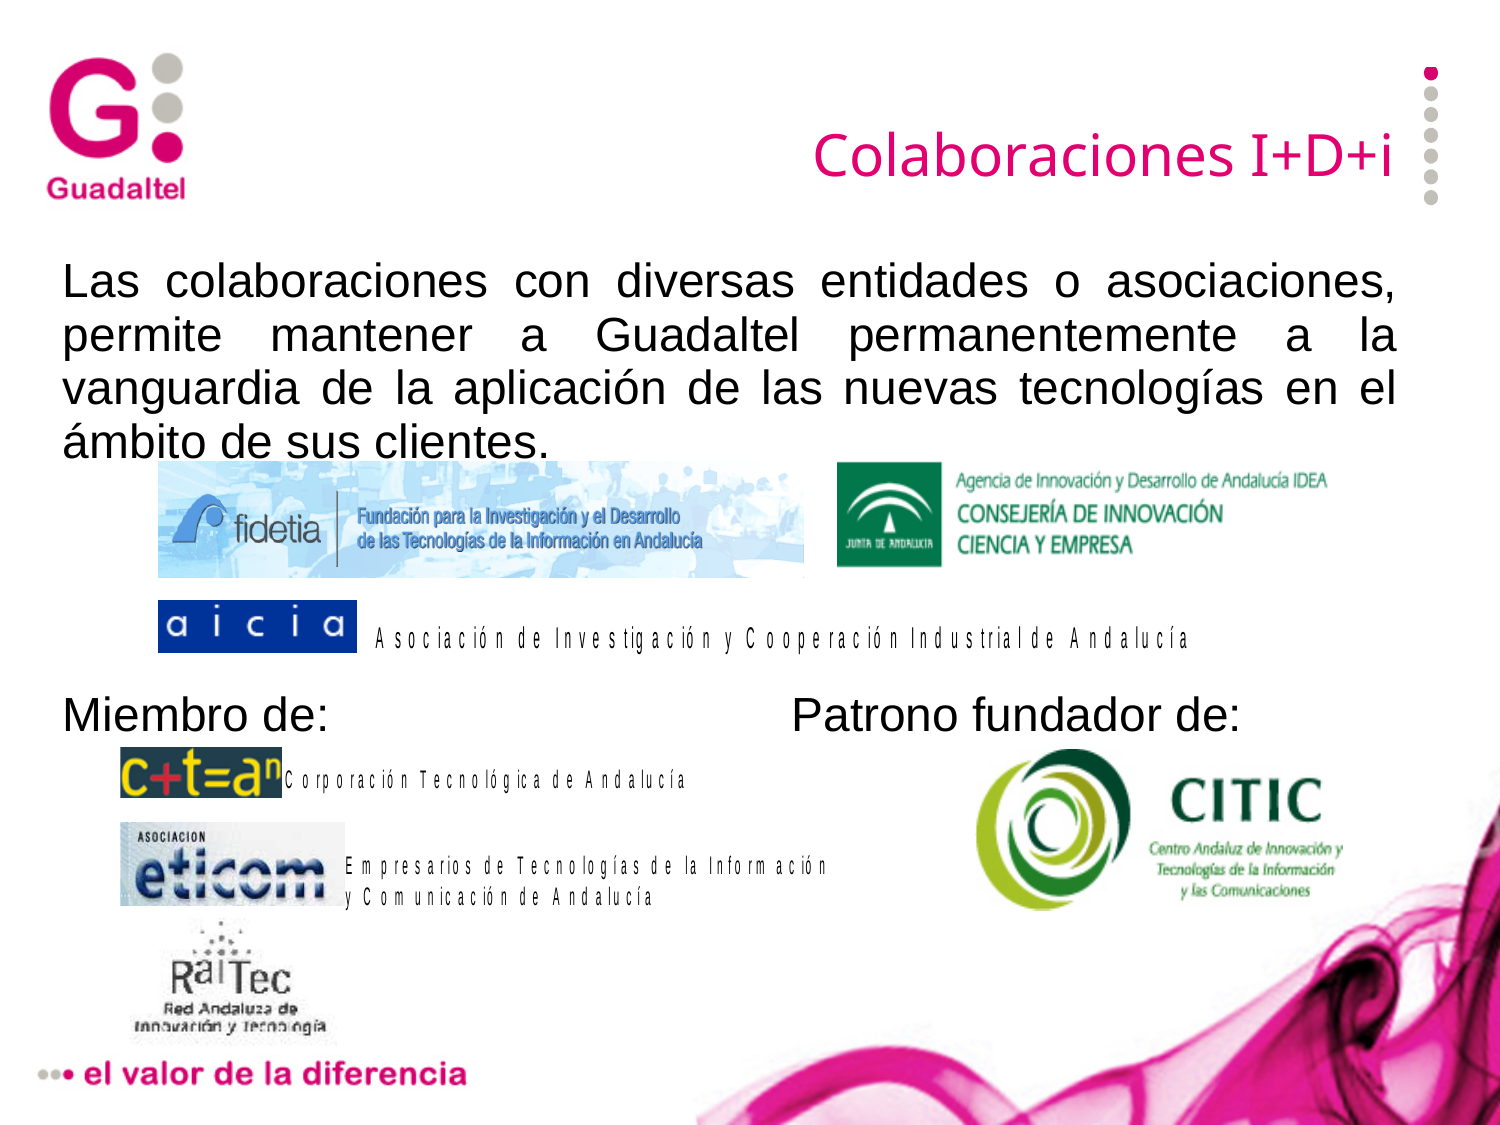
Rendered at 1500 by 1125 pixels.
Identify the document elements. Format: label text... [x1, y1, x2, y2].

picture [0, 0, 1500, 1125]
text_box Miembro de: [48, 680, 402, 749]
text_box Colaboraciones I+D+i [686, 107, 1409, 190]
text_box Las colaboraciones con diversas entidades o asociaciones, permite mantener a Guadaltel permanentemente a la vanguardia de la aplicación de las nuevas tecnologías en el ámbito de sus clientes. [48, 246, 1415, 477]
text_box Patrono fundador de: [776, 680, 1313, 750]
